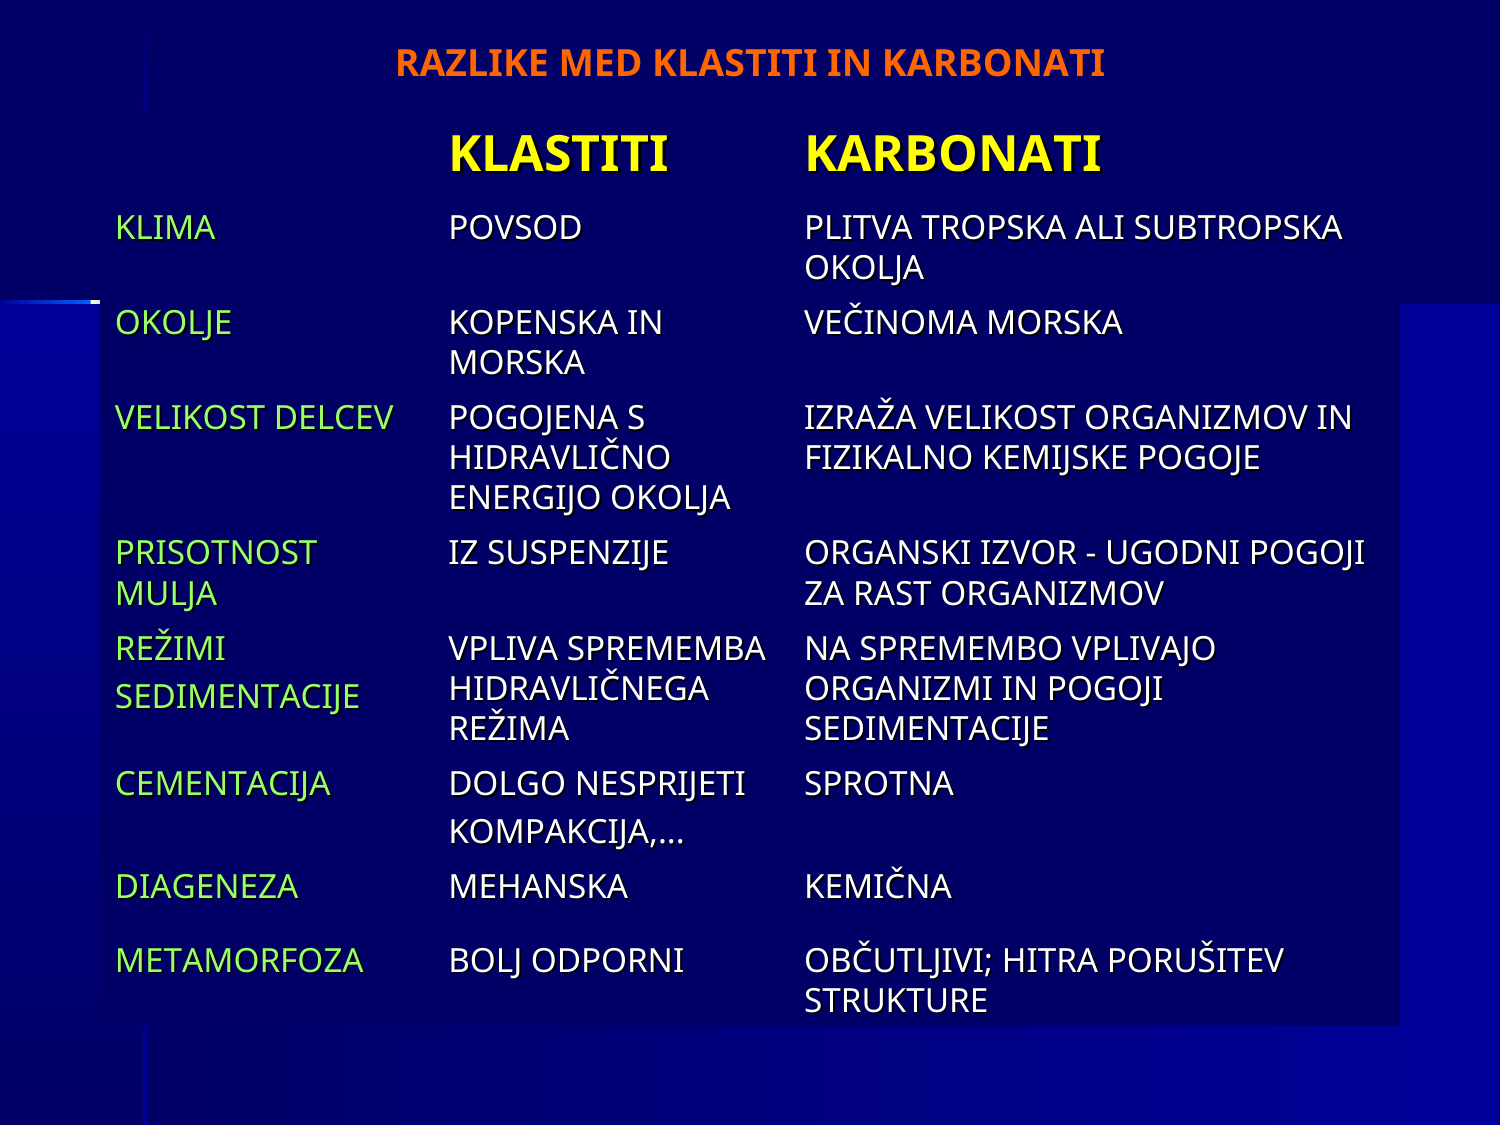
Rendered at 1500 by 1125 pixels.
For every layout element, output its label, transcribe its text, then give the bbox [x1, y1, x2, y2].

table_cell PRISOTNOST MULJA [100, 524, 434, 619]
table_cell ORGANSKI IZVOR - UGODNI POGOJI ZA RAST ORGANIZMOV [789, 524, 1400, 619]
table_cell POVSOD [434, 198, 789, 294]
table_cell MEHANSKA [434, 858, 789, 931]
table_cell KOPENSKA IN MORSKA [434, 294, 789, 389]
table_header [100, 114, 434, 198]
table_cell KLIMA [100, 198, 434, 294]
table_cell IZ SUSPENZIJE [434, 524, 789, 619]
table_cell PLITVA TROPSKA ALI SUBTROPSKA OKOLJA [789, 198, 1400, 294]
table_cell OKOLJE [100, 294, 434, 389]
table_cell IZRAŽA VELIKOST ORGANIZMOV IN FIZIKALNO KEMIJSKE POGOJE [789, 389, 1400, 524]
table_header KLASTITI [434, 114, 789, 198]
table_cell POGOJENA S HIDRAVLIČNO ENERGIJO OKOLJA [434, 389, 789, 524]
table_cell OBČUTLJIVI; HITRA PORUŠITEV STRUKTURE [789, 931, 1400, 1026]
table_header KARBONATI [789, 114, 1400, 198]
table_cell VEČINOMA MORSKA [789, 294, 1400, 389]
table_cell REŽIMI SEDIMENTACIJE [100, 619, 434, 754]
table_cell BOLJ ODPORNI [434, 931, 789, 1026]
text_box RAZLIKE MED KLASTITI IN KARBONATI [379, 30, 1121, 92]
table_cell NA SPREMEMBO VPLIVAJO ORGANIZMI IN POGOJI SEDIMENTACIJE [789, 619, 1400, 754]
table_cell VELIKOST DELCEV [100, 389, 434, 524]
table_cell CEMENTACIJA [100, 754, 434, 858]
table_cell METAMORFOZA [100, 931, 434, 1026]
table_cell KEMIČNA [789, 858, 1400, 931]
table_cell DIAGENEZA [100, 858, 434, 931]
table_cell SPROTNA [789, 754, 1400, 858]
table_cell DOLGO NESPRIJETI KOMPAKCIJA,... [434, 754, 789, 858]
table_cell VPLIVA SPREMEMBA HIDRAVLIČNEGA REŽIMA [434, 619, 789, 754]
